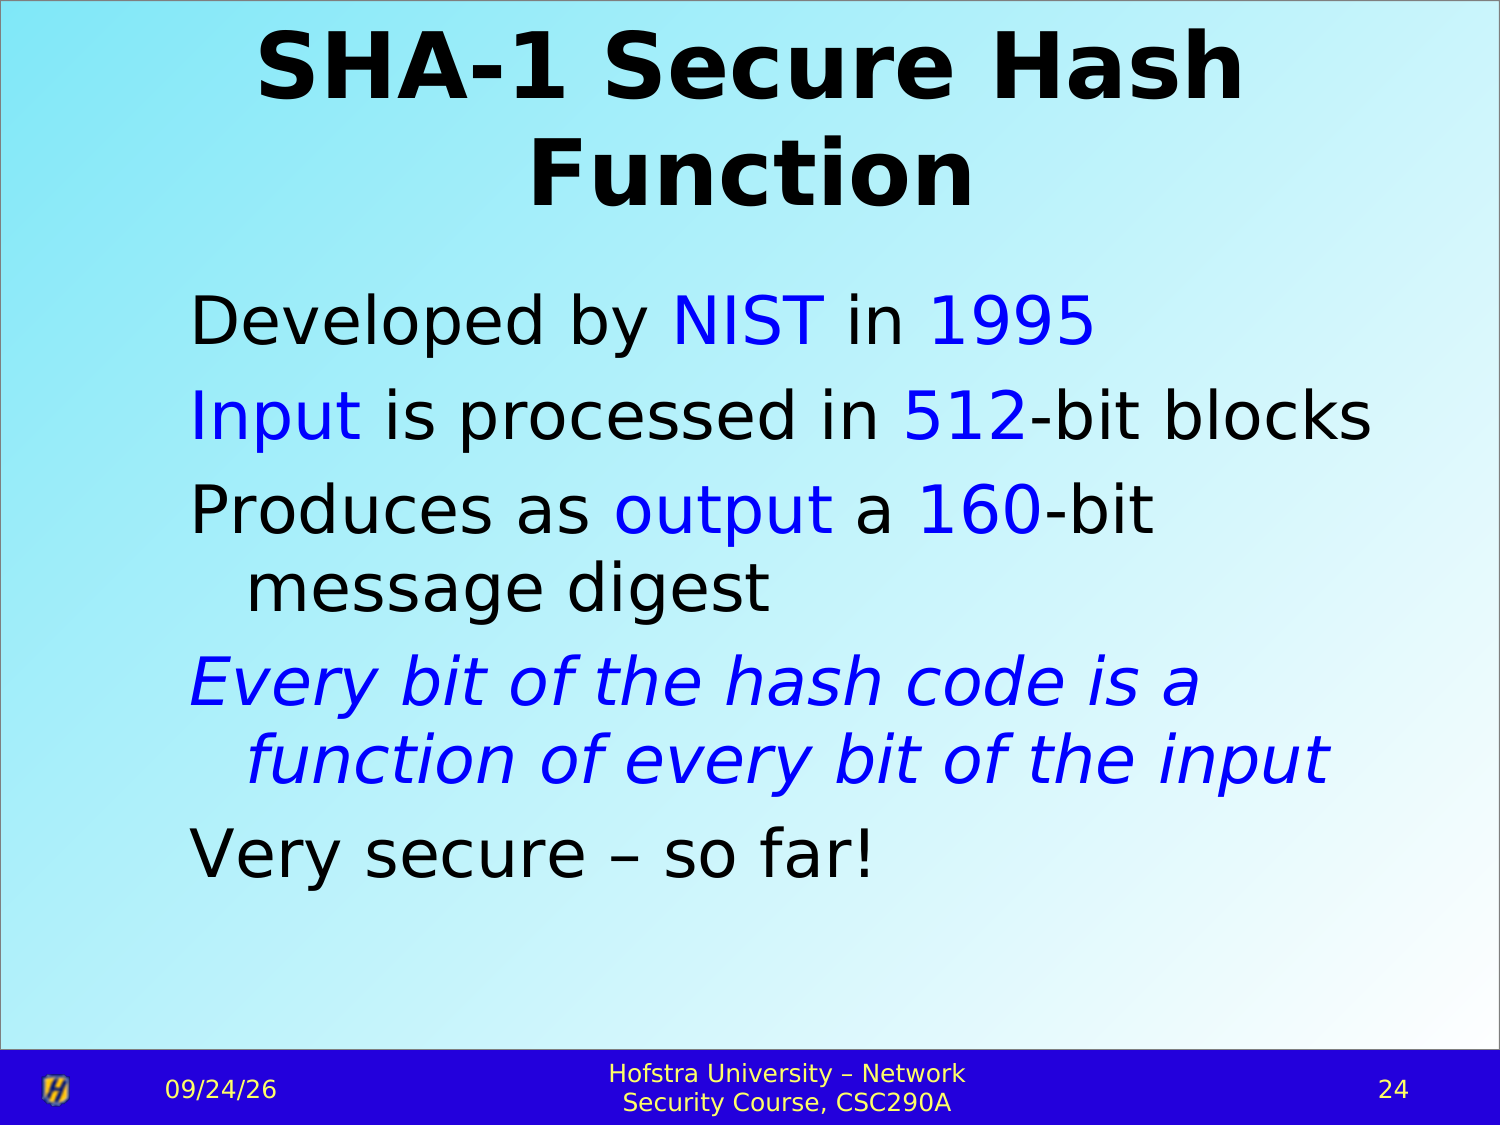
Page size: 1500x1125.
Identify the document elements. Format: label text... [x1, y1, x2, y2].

picture [37, 1072, 76, 1110]
title SHA-1 Secure Hash Function [112, 5, 1391, 236]
list Developed by NIST in 1995 Input is processed in 512-bit blocks Produces as output a 160-bit message digest Every bit of the hash code is a function of every bit of the input Very secure – so far! [174, 274, 1450, 1014]
